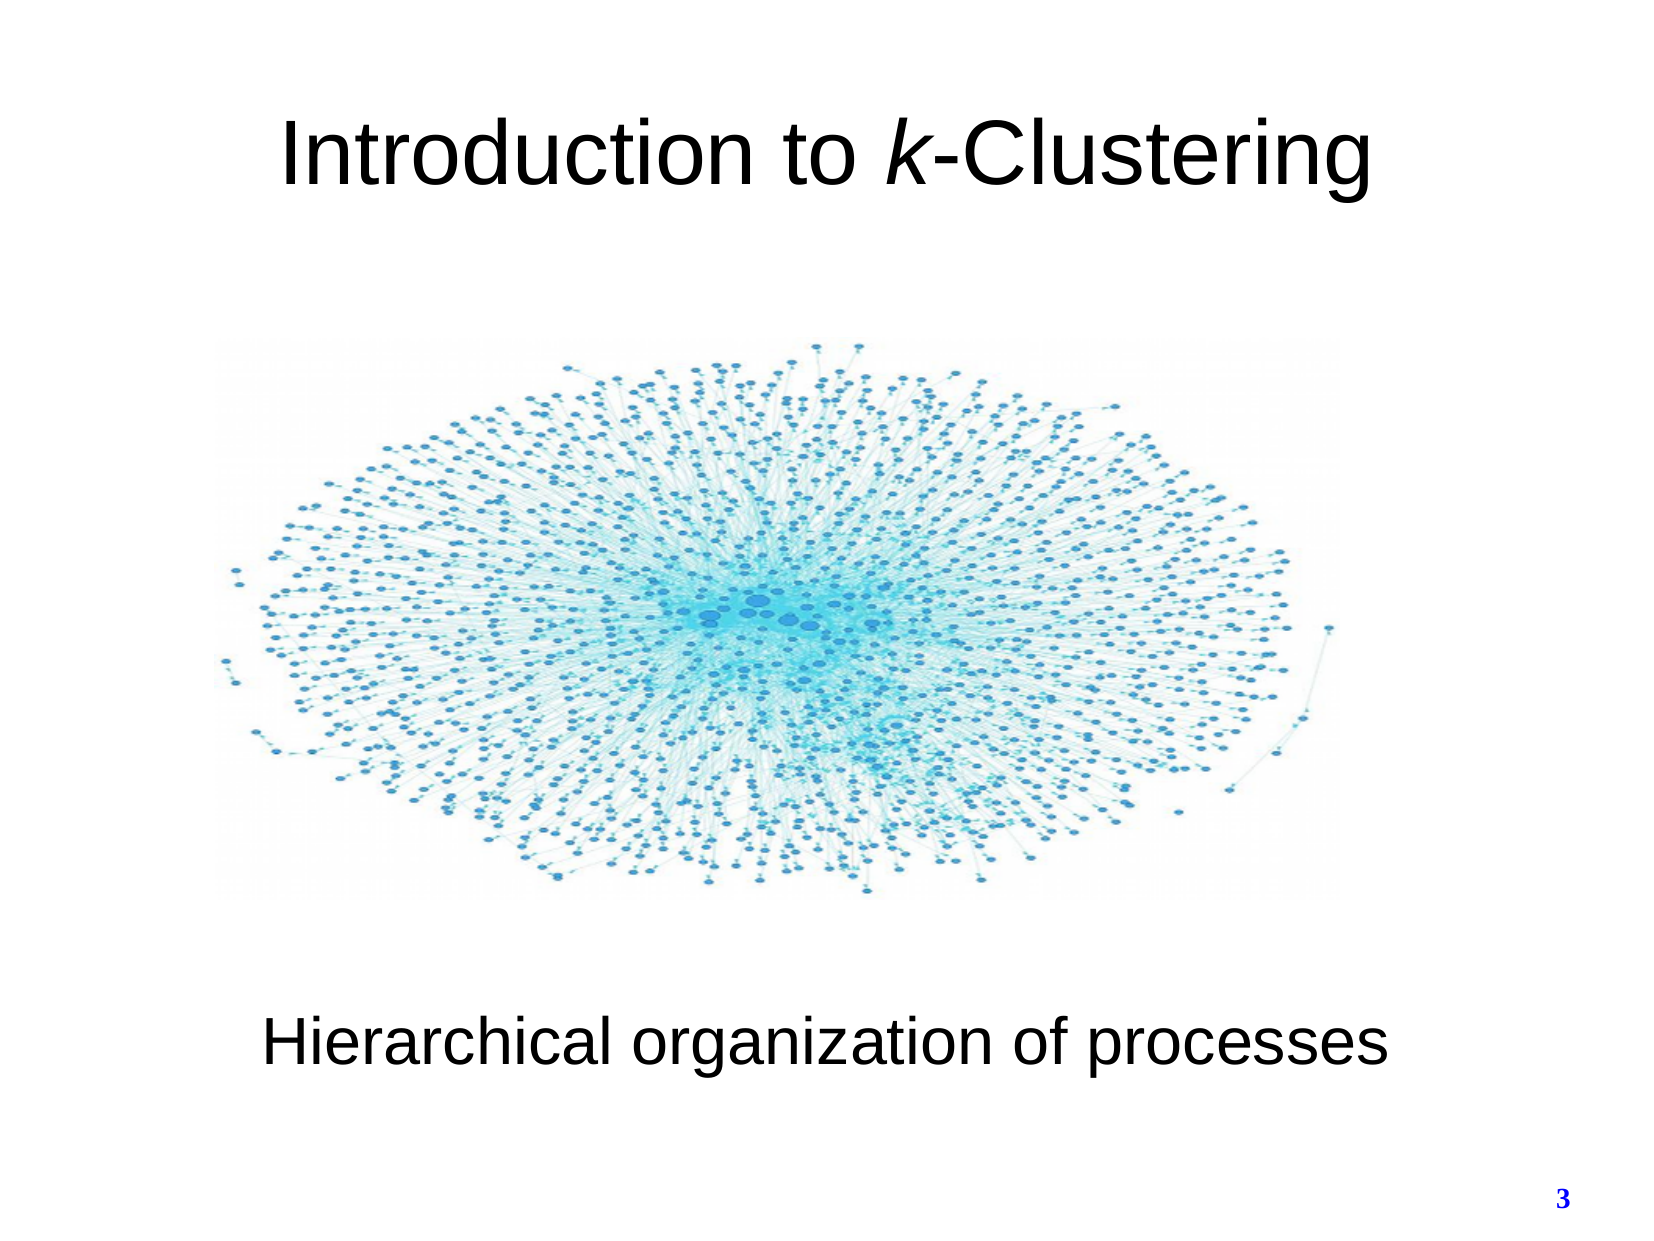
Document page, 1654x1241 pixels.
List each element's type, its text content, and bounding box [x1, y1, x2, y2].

title Introduction to k-Clustering [82, 49, 1571, 257]
subtitle Hierarchical organization of processes [82, 974, 1571, 1109]
picture [214, 337, 1340, 900]
